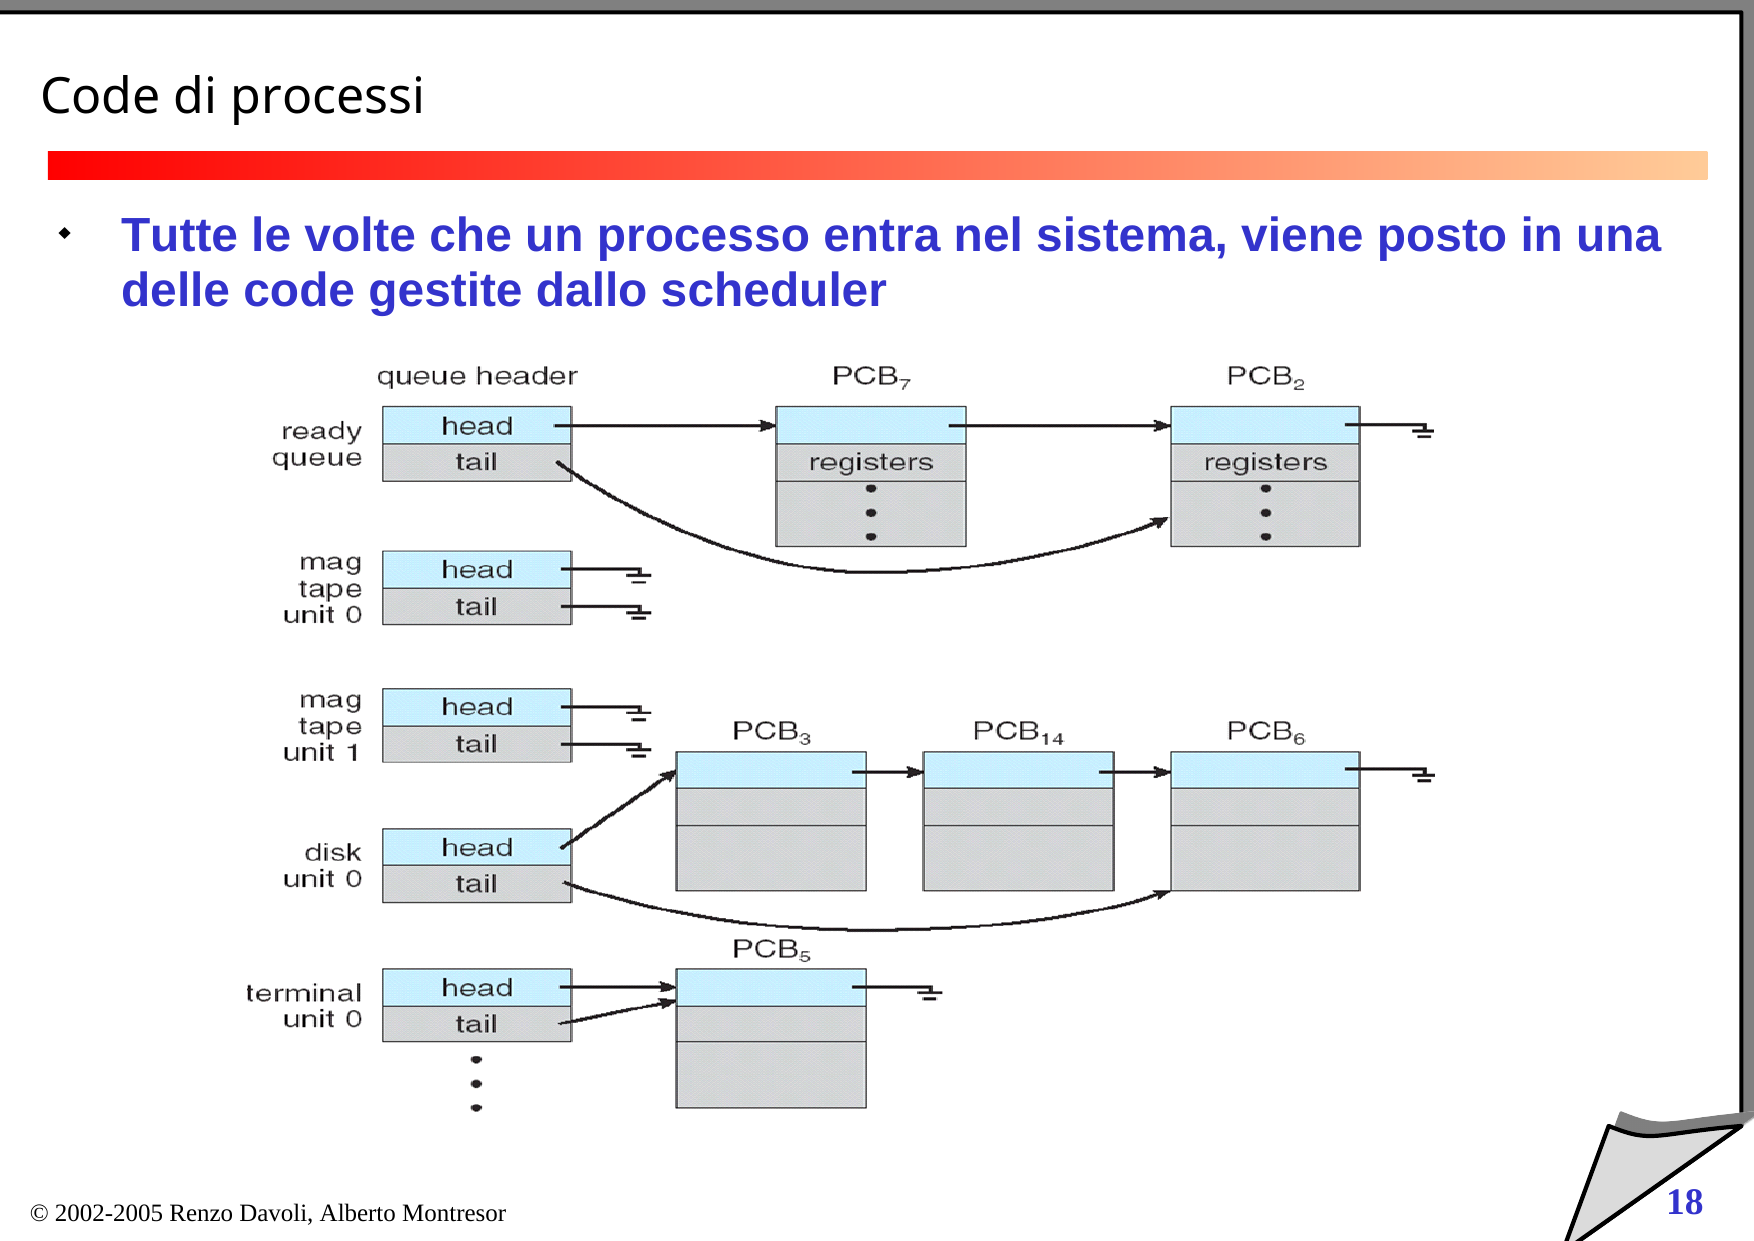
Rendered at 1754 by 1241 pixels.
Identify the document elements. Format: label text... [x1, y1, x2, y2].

list Tutte le volte che un processo entra nel sistema, viene posto in una delle code gestite dallo scheduler [58, 206, 1696, 359]
title Code di processi [40, 49, 1714, 144]
picture [236, 354, 1447, 1123]
